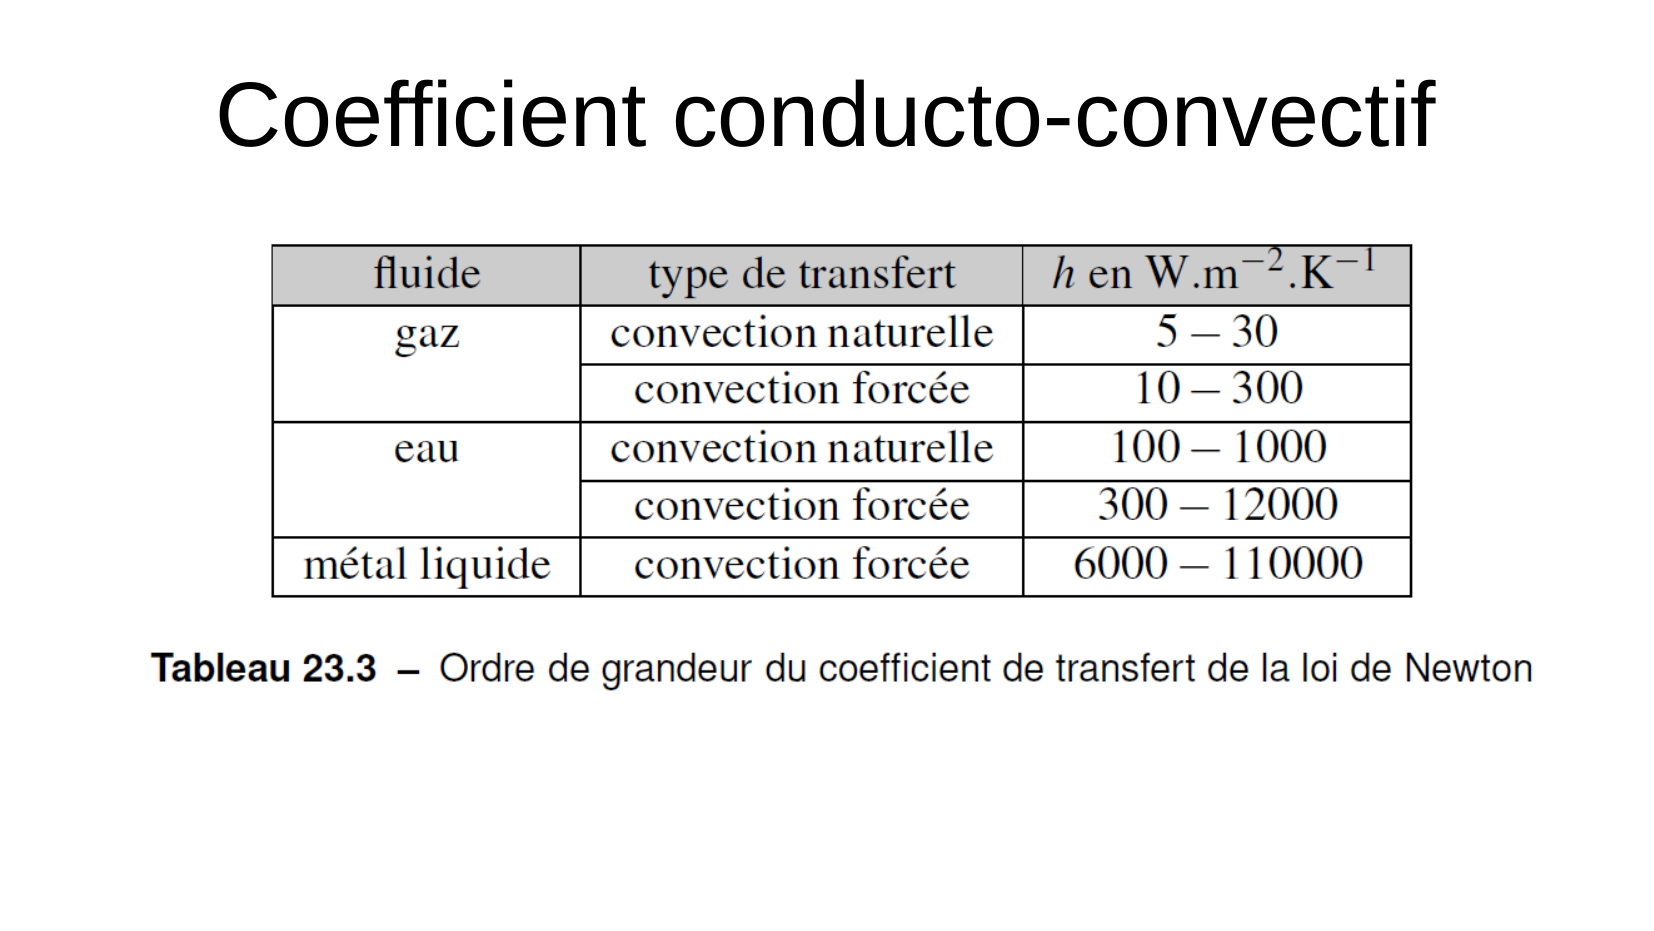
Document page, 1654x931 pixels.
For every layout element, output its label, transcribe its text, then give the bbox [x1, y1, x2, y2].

title Coefficient conducto-convectif [82, 37, 1571, 193]
picture [109, 213, 1555, 723]
